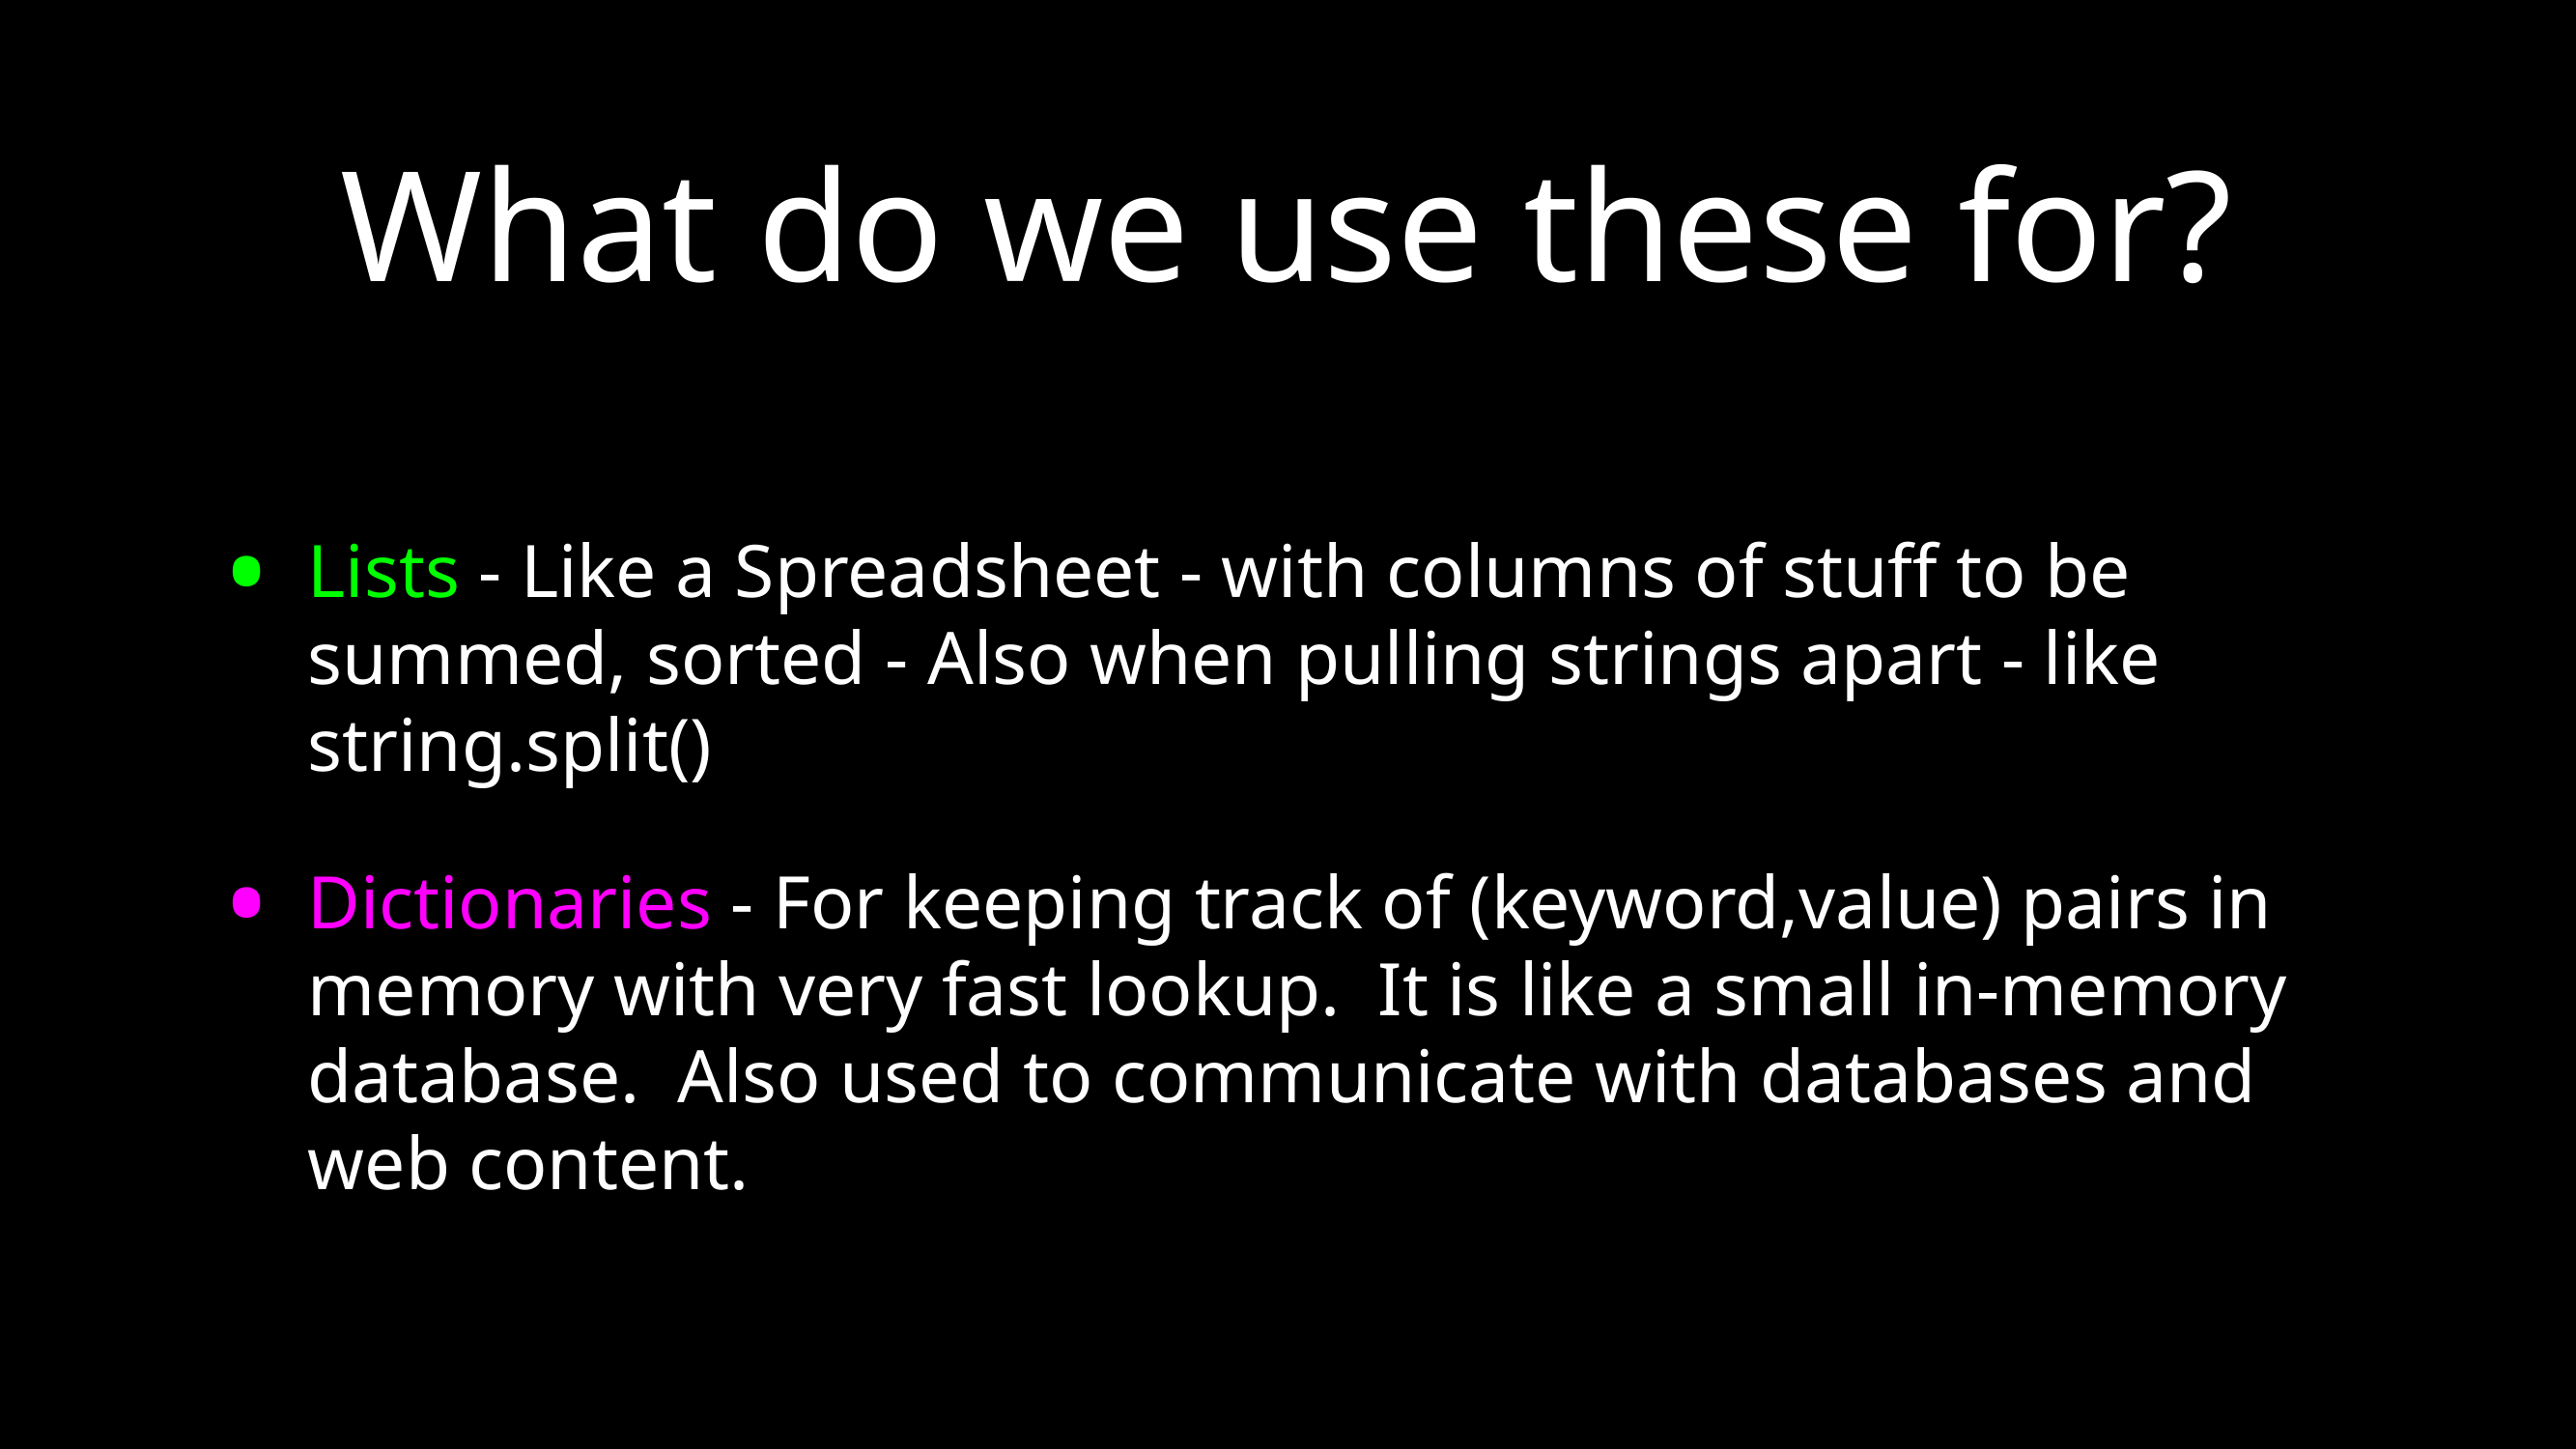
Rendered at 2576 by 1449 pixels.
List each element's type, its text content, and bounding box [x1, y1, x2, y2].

title What do we use these for? [183, 38, 2392, 403]
list Lists - Like a Spreadsheet - with columns of stuff to be summed, sorted - Also when pulling strings apart - like string.split() Dictionaries - For keeping track of (keyword,value) pairs in memory with very fast lookup. It is like a small in-memory database. Also used to communicate with databases and web content. [183, 412, 2392, 1317]
